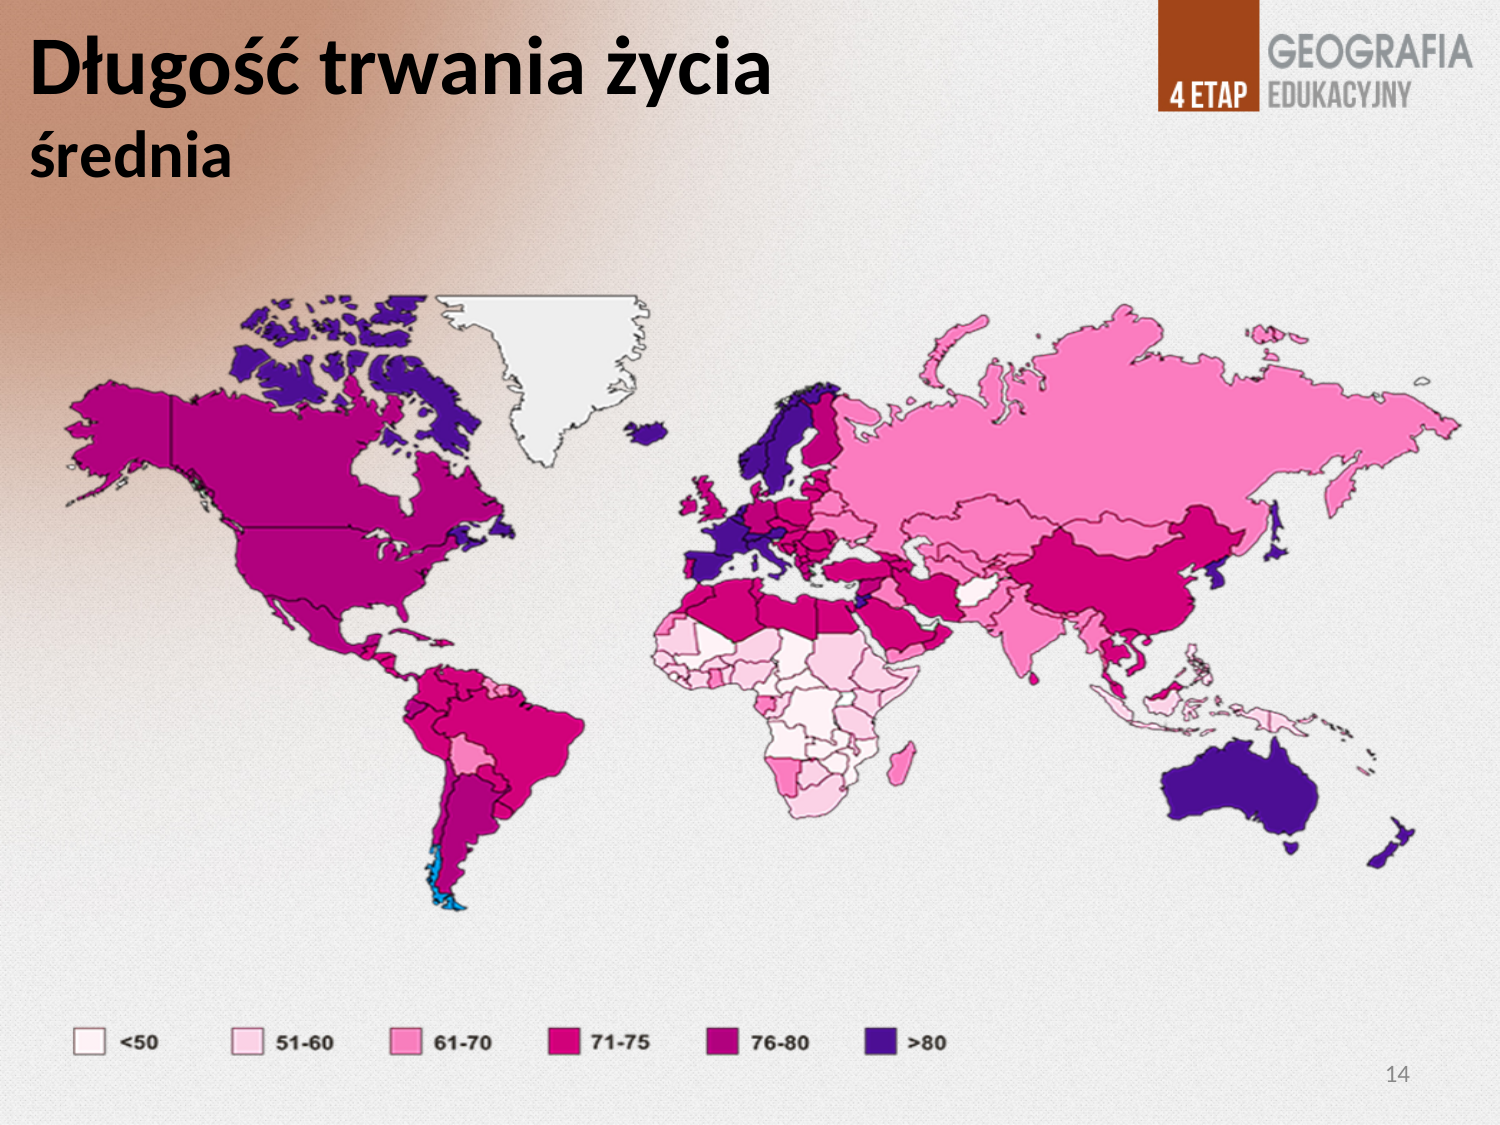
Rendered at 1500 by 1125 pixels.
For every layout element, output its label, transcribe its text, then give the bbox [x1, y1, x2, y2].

picture [0, 0, 1500, 1125]
text_box Długość trwania życia średnia [14, 3, 1365, 199]
